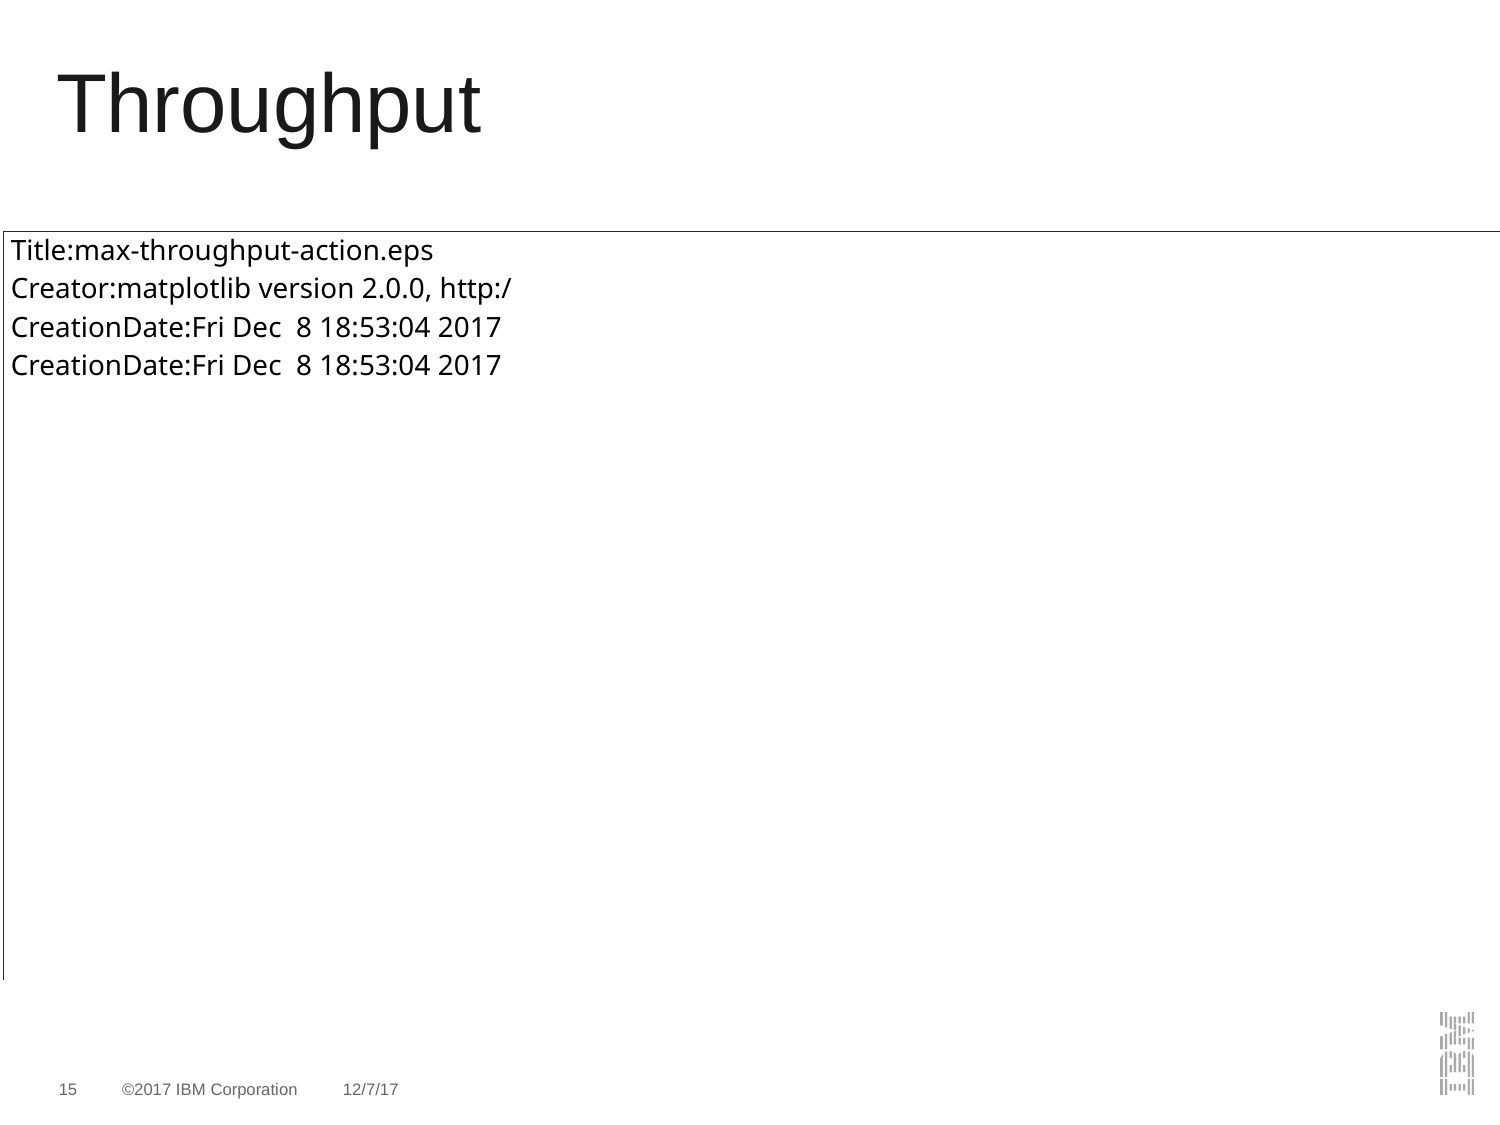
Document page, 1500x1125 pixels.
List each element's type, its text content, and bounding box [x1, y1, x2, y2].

picture [1440, 1012, 1474, 1095]
text_box Throughput [56, 49, 1440, 200]
picture [1, 229, 1500, 980]
